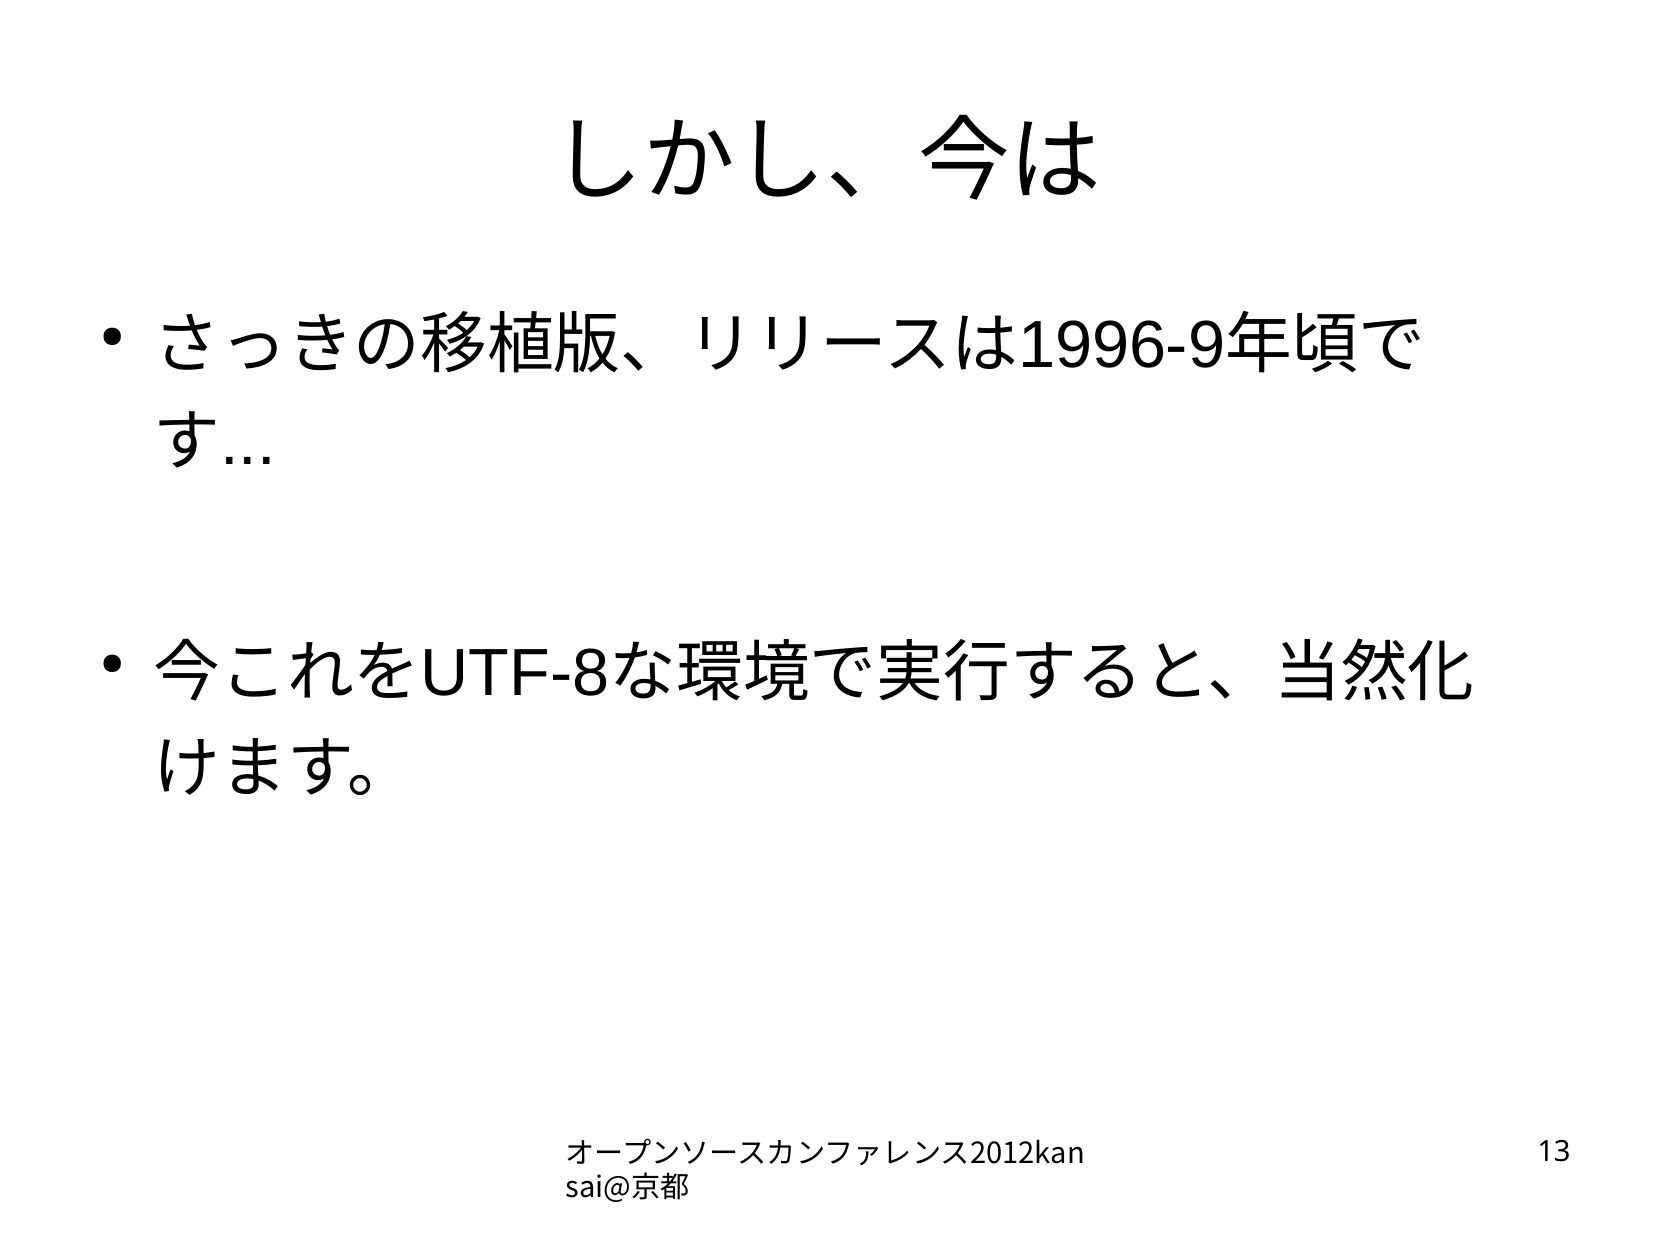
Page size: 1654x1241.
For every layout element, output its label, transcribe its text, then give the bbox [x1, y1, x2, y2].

title しかし、今は [82, 49, 1571, 257]
list さっきの移植版、リリースは1996-9年頃です... 今これをUTF-8な環境で実行すると、当然化けます。 [82, 290, 1538, 1010]
